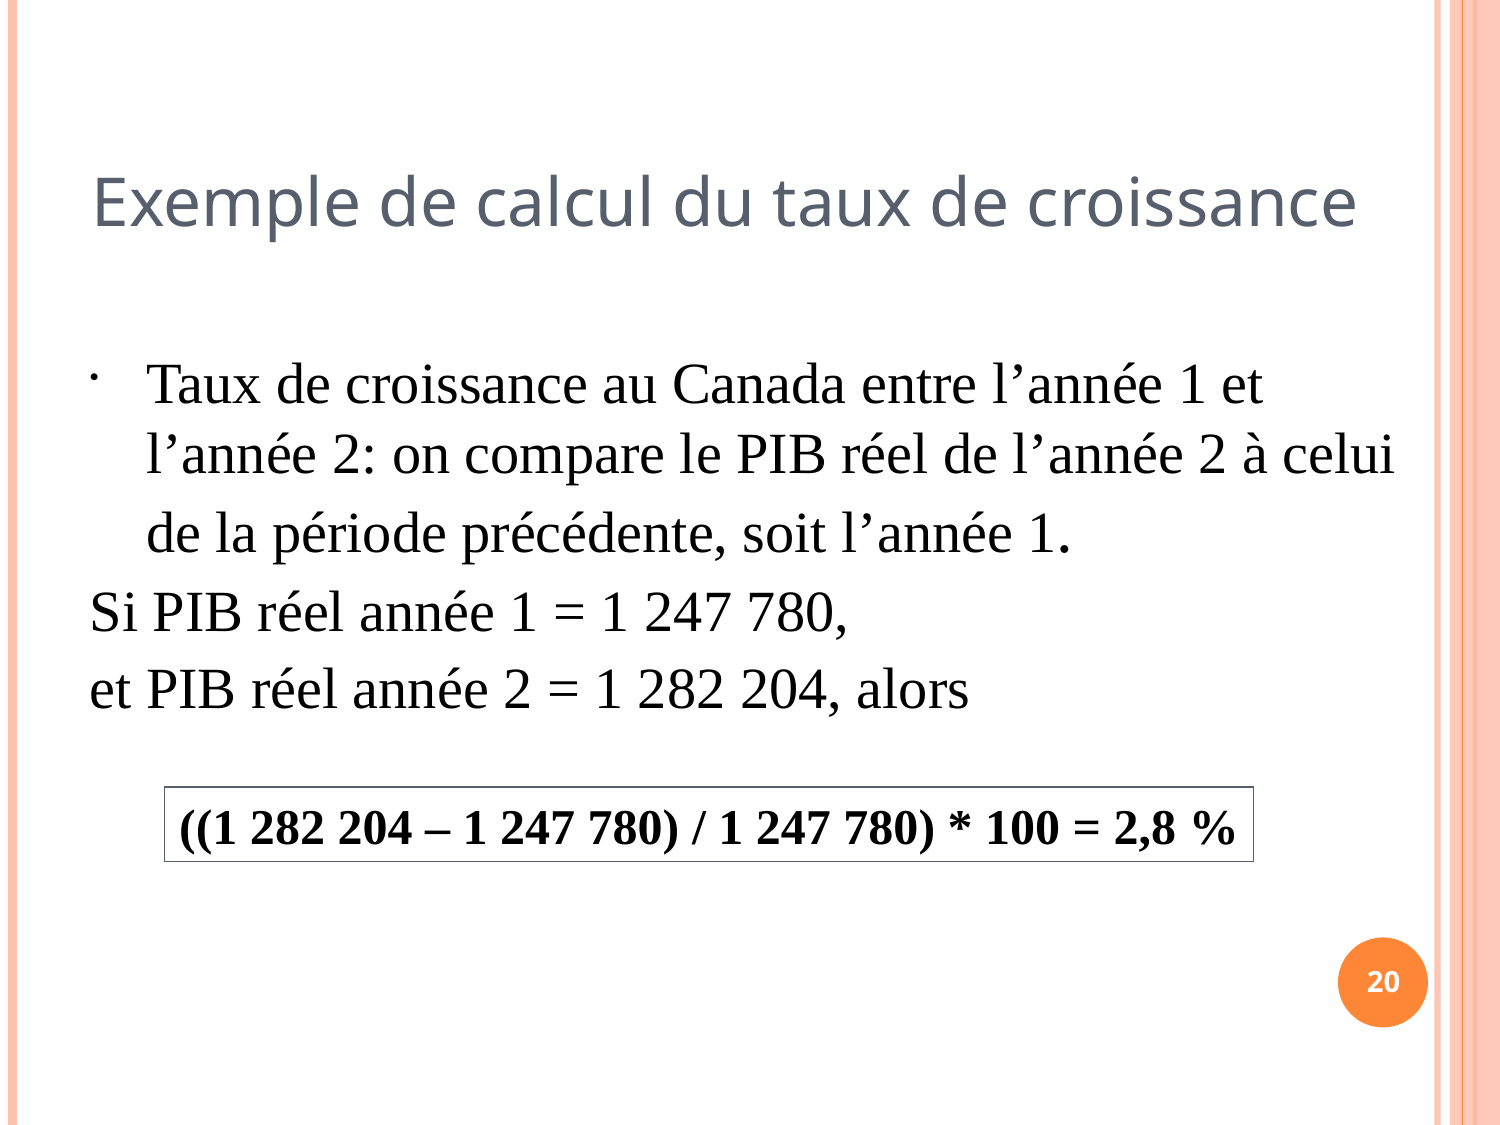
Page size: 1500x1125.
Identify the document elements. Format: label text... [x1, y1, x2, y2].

text_box Taux de croissance au Canada entre l’année 1 et l’année 2: on compare le PIB réel de l’année 2 à celui de la période précédente, soit l’année 1. Si PIB réel année 1 = 1 247 780, et PIB réel année 2 = 1 282 204, alors [74, 338, 1413, 963]
slide_number <numéro> [1333, 940, 1434, 1027]
title Exemple de calcul du taux de croissance [76, 78, 1427, 247]
